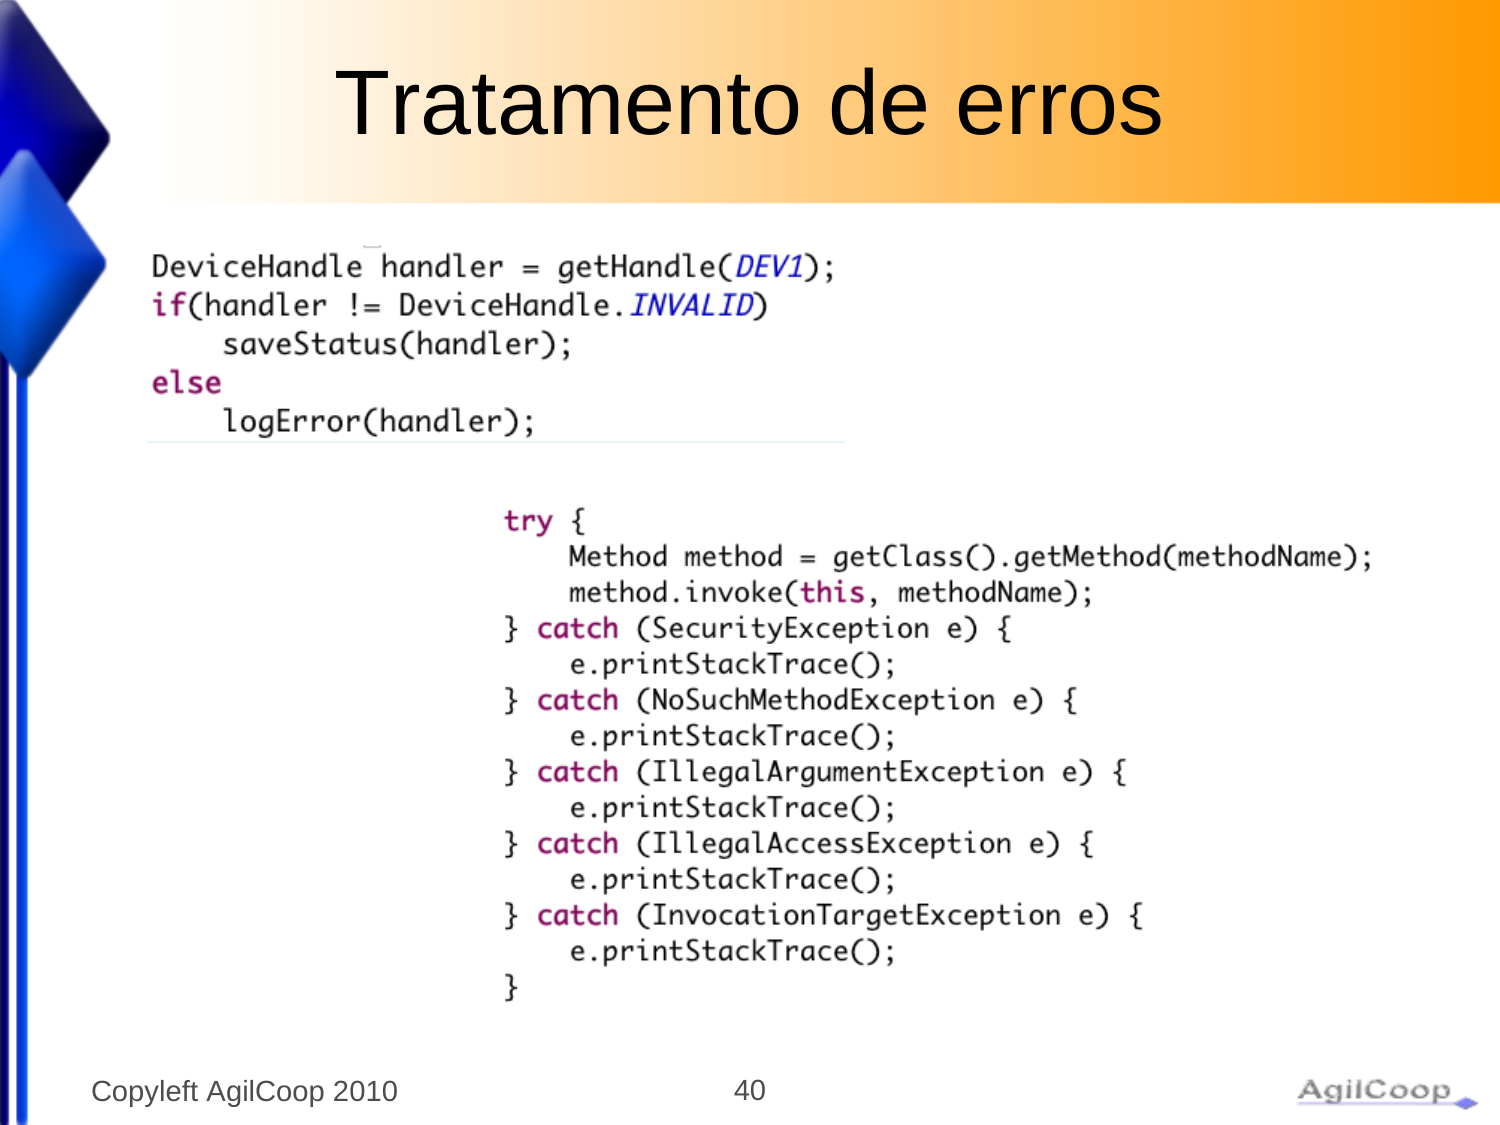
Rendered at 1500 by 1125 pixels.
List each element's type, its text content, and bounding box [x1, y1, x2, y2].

title Tratamento de erros [75, 8, 1426, 197]
picture [0, 0, 1500, 1125]
list [112, 243, 1426, 1006]
